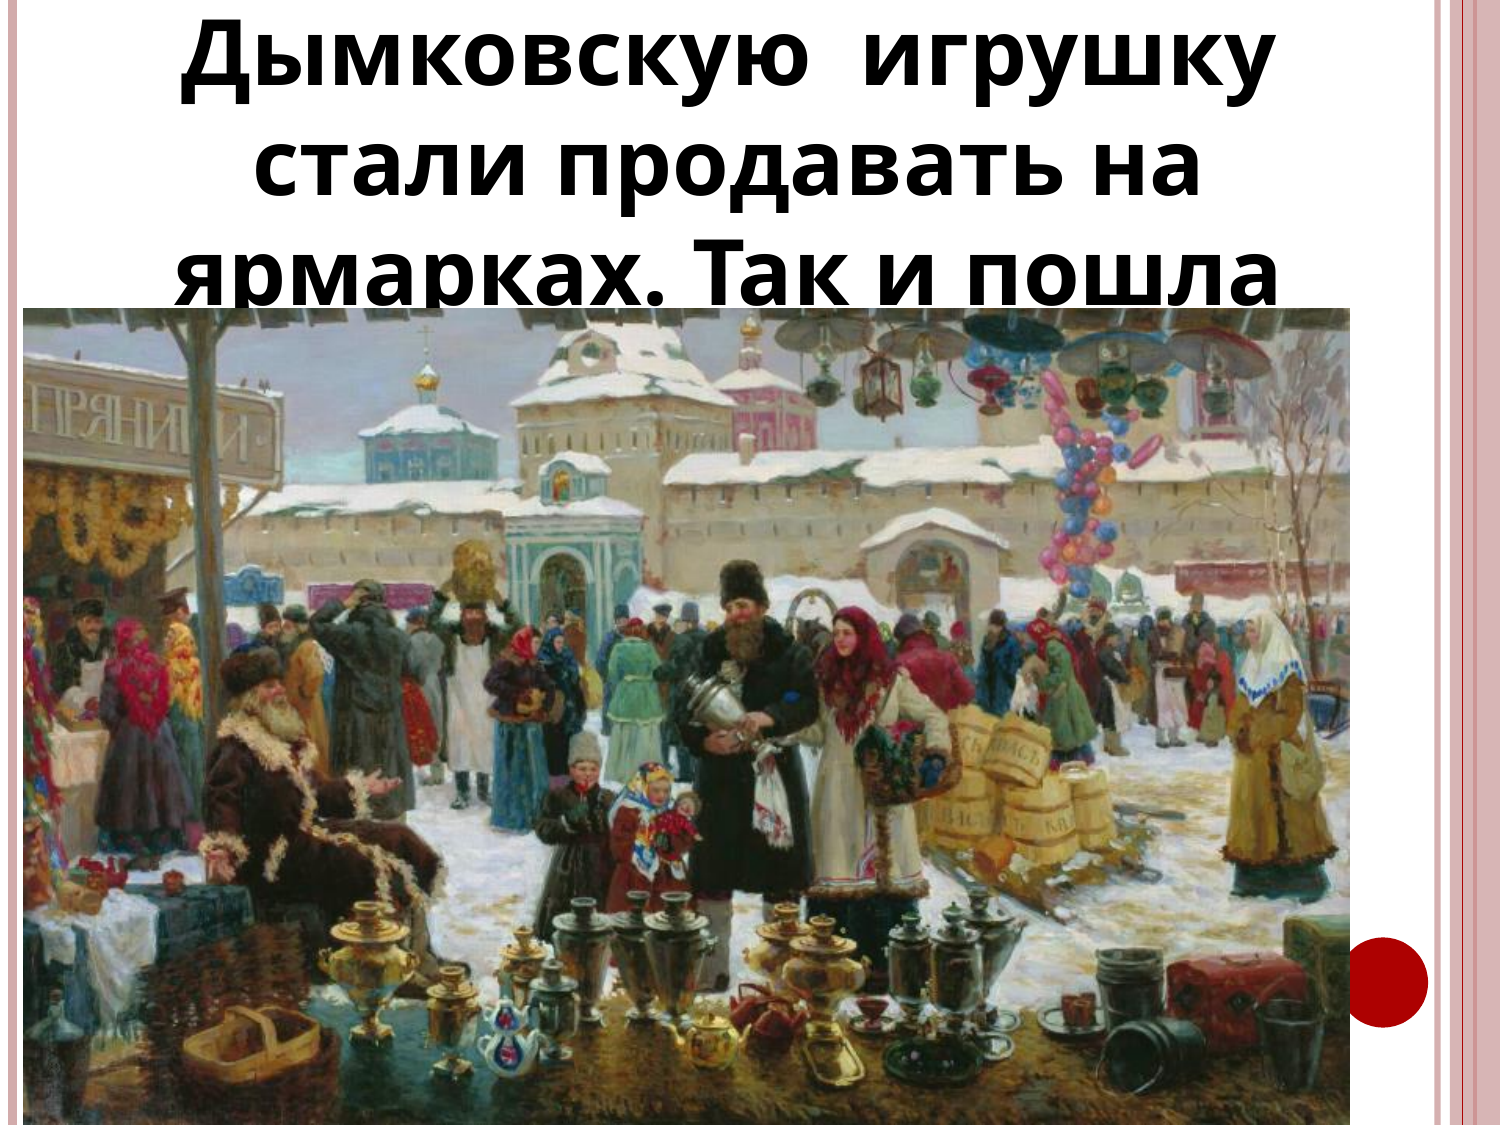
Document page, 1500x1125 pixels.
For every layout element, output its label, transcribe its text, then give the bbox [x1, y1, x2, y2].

list Дымковскую игрушку стали продавать на ярмарках. Так и пошла слава о вятской дымке. [23, 0, 1436, 307]
picture [23, 308, 1350, 1125]
